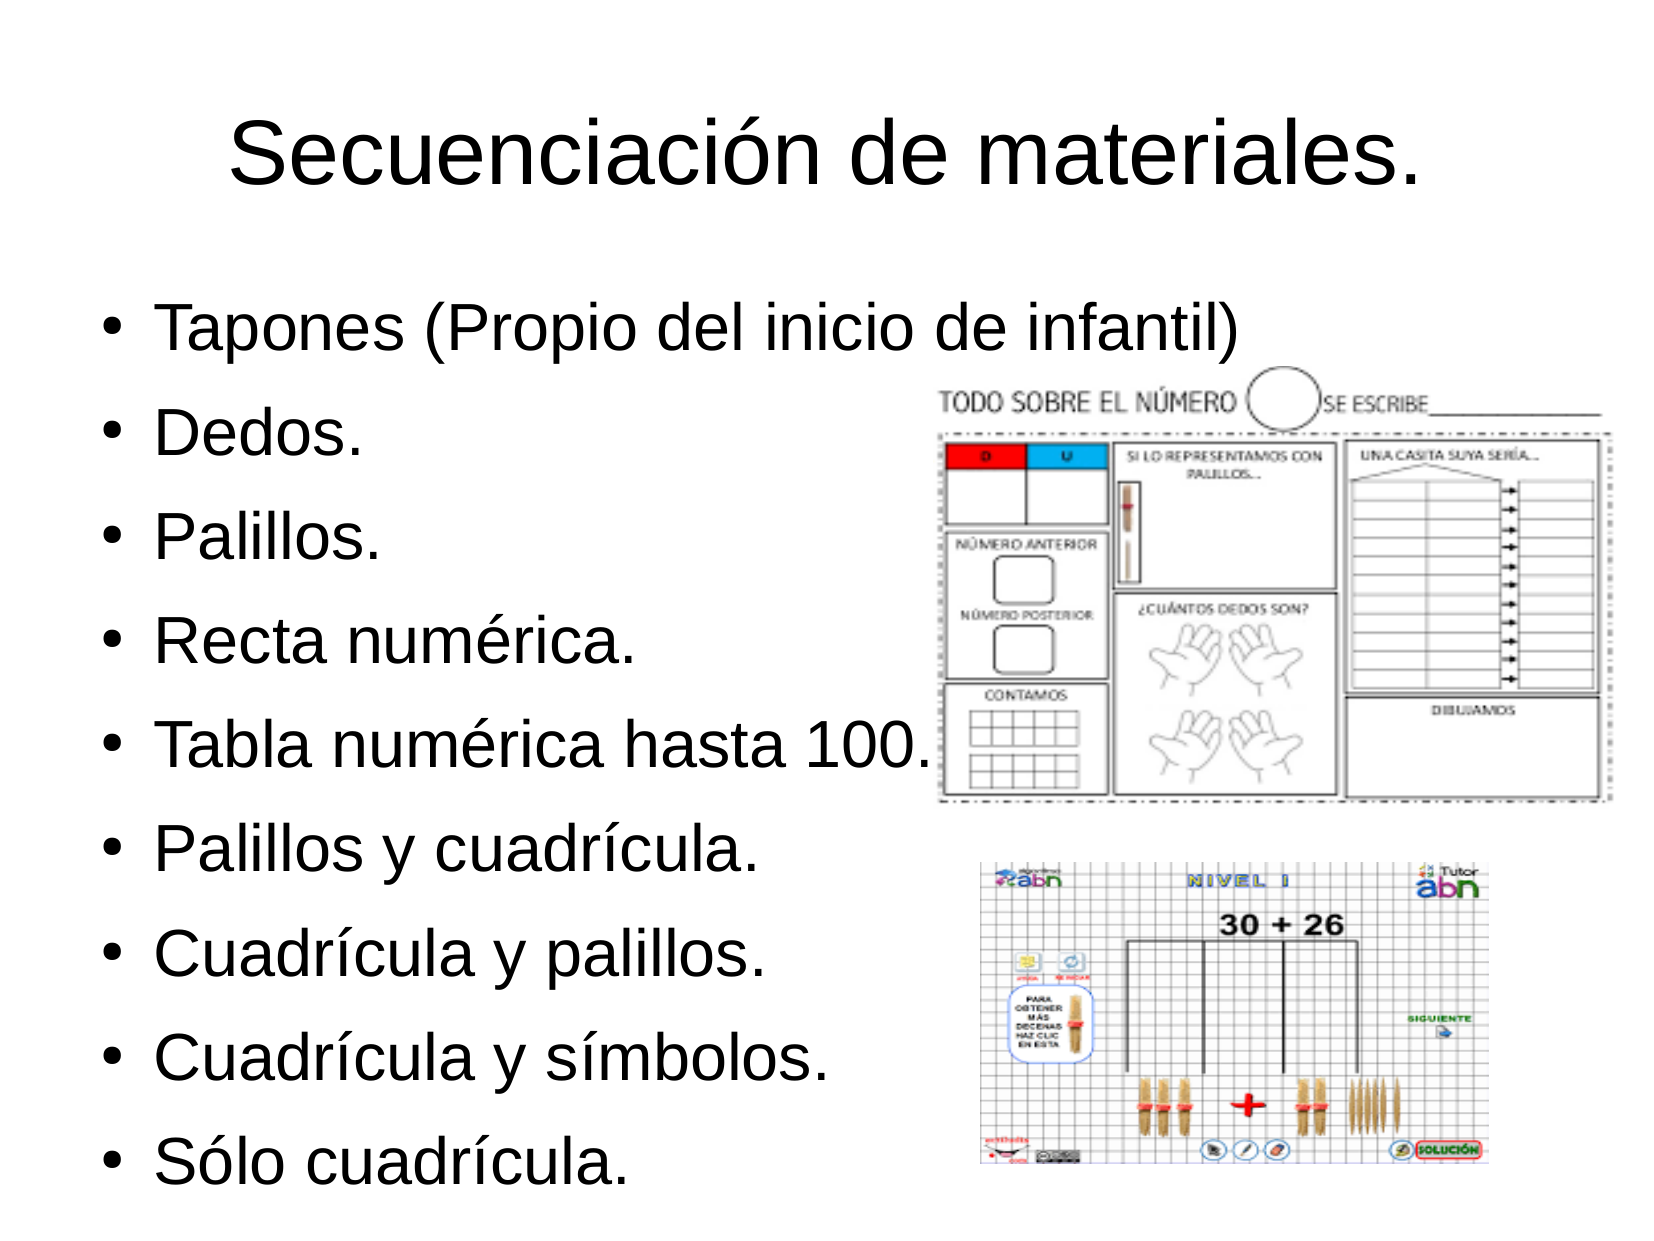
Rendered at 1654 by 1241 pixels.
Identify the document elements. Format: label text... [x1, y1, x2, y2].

picture [933, 366, 1619, 815]
title Secuenciación de materiales. [82, 49, 1571, 257]
picture [980, 862, 1489, 1164]
list Tapones (Propio del inicio de infantil) Dedos. Palillos. Recta numérica. Tabla numérica hasta 100. Palillos y cuadrícula. Cuadrícula y palillos. Cuadrícula y símbolos. Sólo cuadrícula. [82, 290, 1571, 1195]
